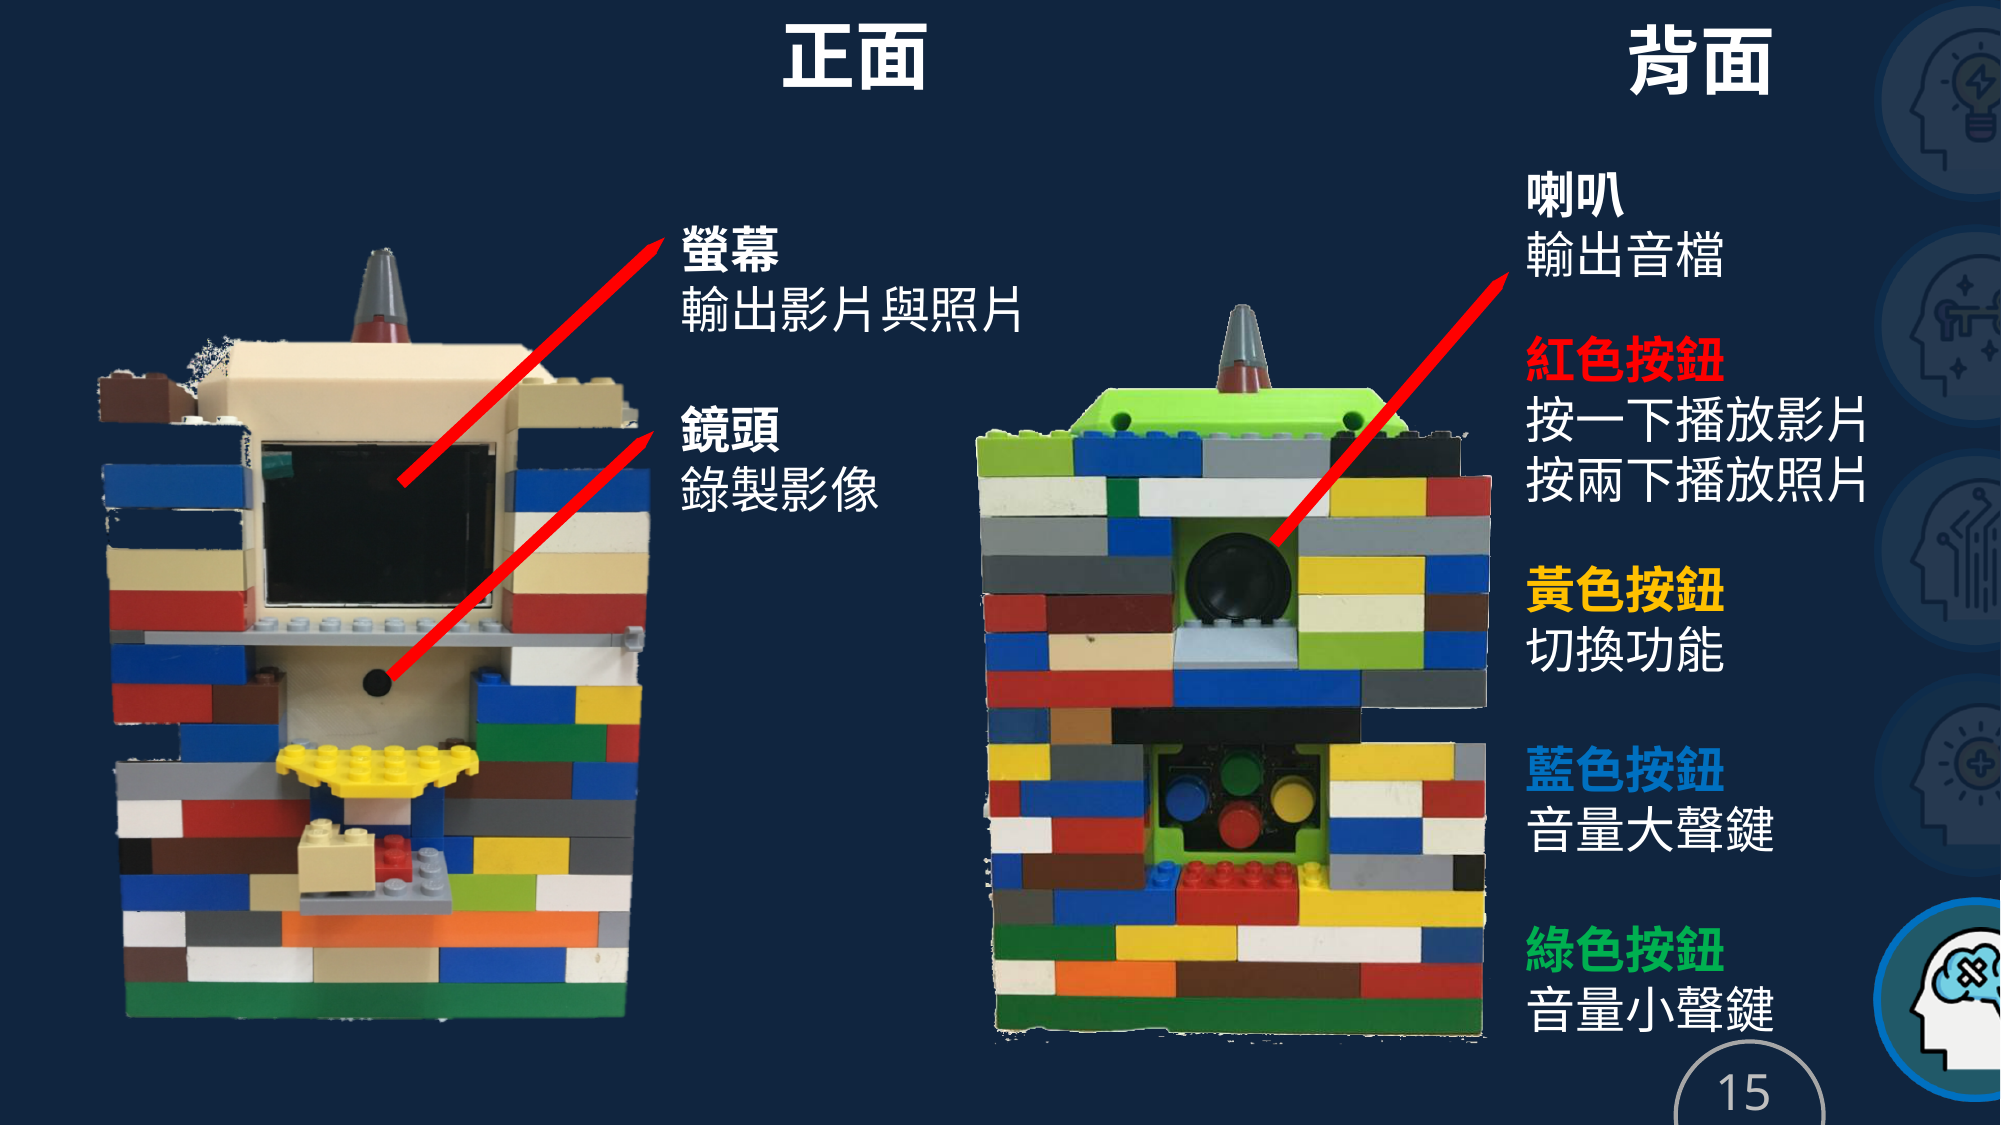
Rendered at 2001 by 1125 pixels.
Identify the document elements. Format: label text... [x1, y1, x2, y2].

text_box 正面 螢幕 輸出影片與照片 鏡頭 錄製影像 [664, 1, 1049, 532]
picture [52, 182, 718, 1069]
picture [949, 293, 1510, 1061]
text_box 15 [1700, 1053, 1787, 1114]
text_box 背面 喇叭 輸出音檔 紅色按鈕 按一下播放影片 按兩下播放照片 黃色按鈕 切換功能 藍色按鈕 音量大聲鍵 綠色按鈕 音量小聲鍵 [1510, 5, 1938, 1082]
